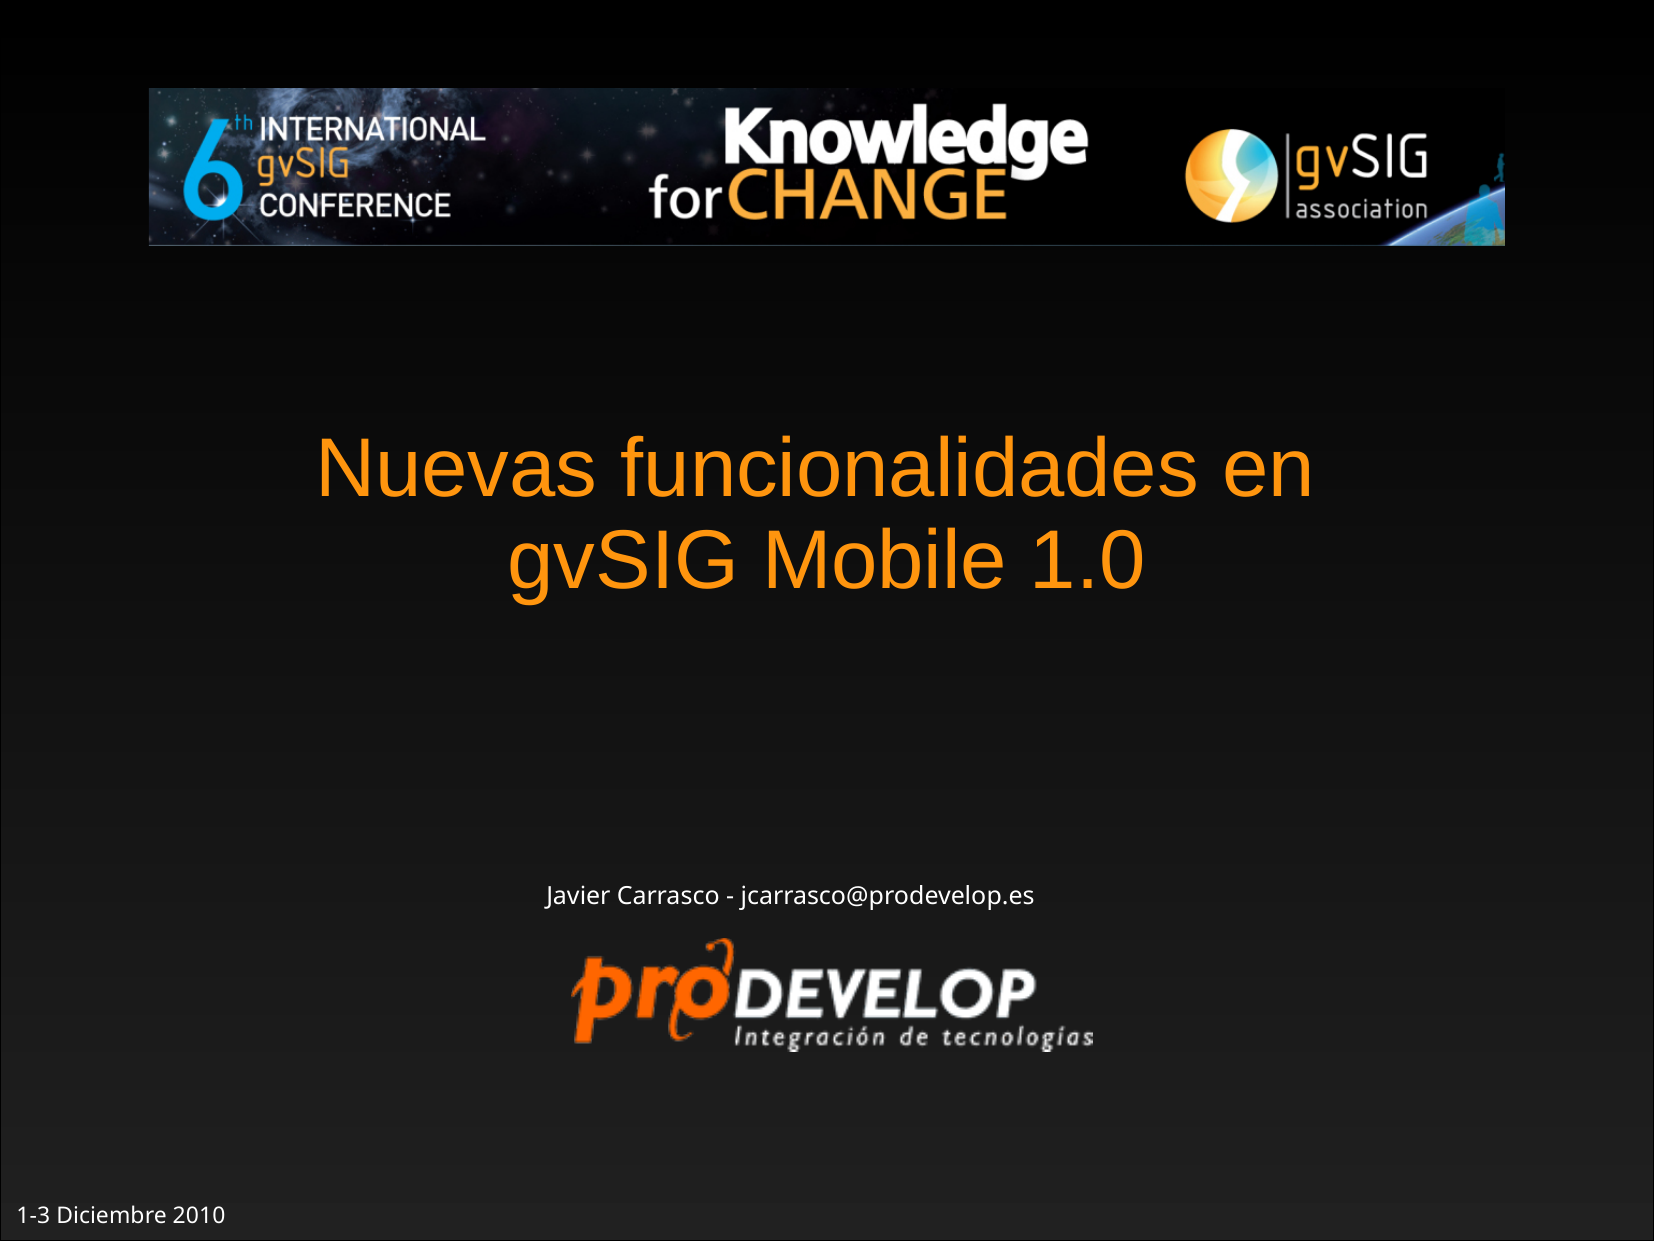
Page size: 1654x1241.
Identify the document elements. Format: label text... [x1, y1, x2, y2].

text_box Javier Carrasco - jcarrasco@prodevelop.es [531, 870, 1097, 916]
picture [571, 938, 1093, 1052]
text_box Nuevas funcionalidades en gvSIG Mobile 1.0 [300, 413, 1354, 615]
picture [148, 88, 1505, 246]
